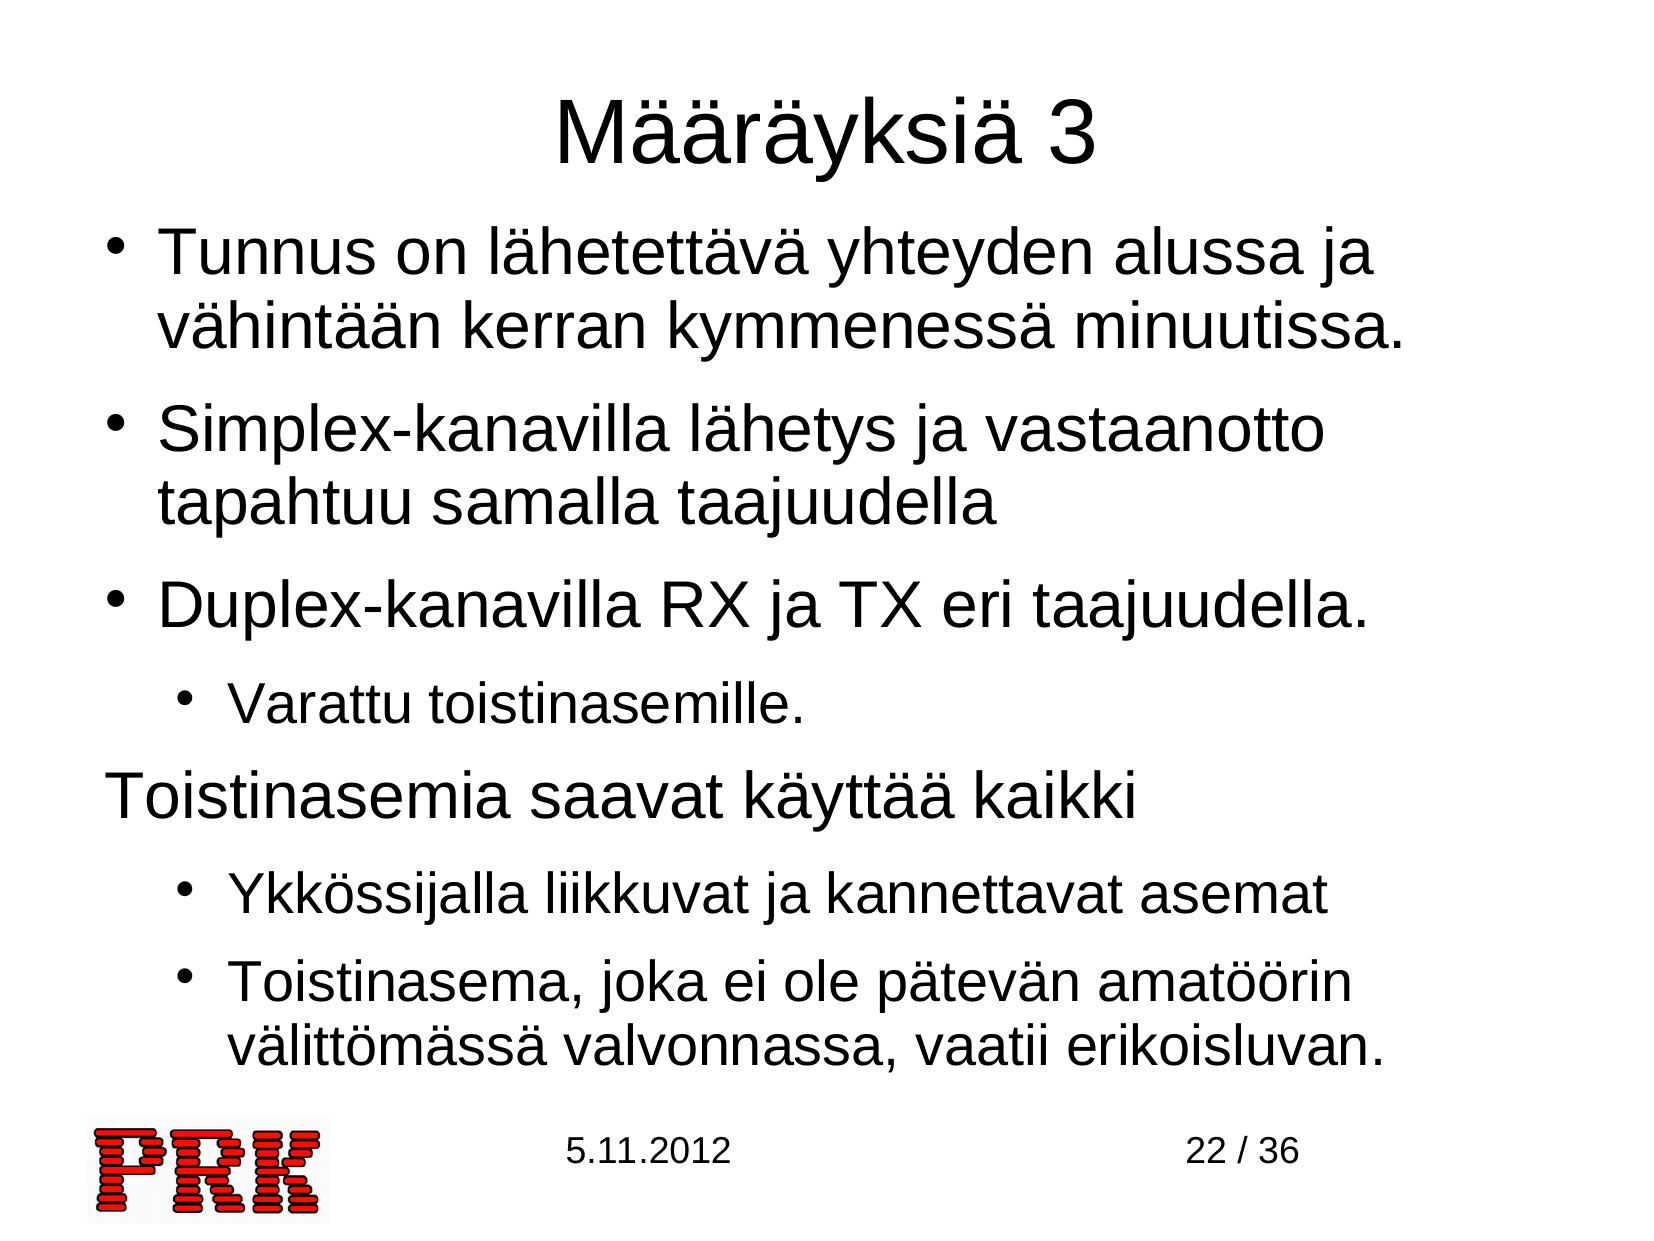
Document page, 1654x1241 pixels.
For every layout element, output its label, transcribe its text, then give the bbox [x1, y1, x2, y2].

title Määräyksiä 3 [82, 49, 1571, 211]
picture [87, 1117, 330, 1224]
list Tunnus on lähetettävä yhteyden alussa ja vähintään kerran kymmenessä minuutissa. Simplex-kanavilla lähetys ja vastaanotto tapahtuu samalla taajuudella Duplex-kanavilla RX ja TX eri taajuudella. Varattu toistinasemille. Toistinasemia saavat käyttää kaikki Ykkössijalla liikkuvat ja kannettavat asemat Toistinasema, joka ei ole pätevän amatöörin välittömässä valvonnassa, vaatii erikoisluvan. [87, 211, 1576, 1089]
